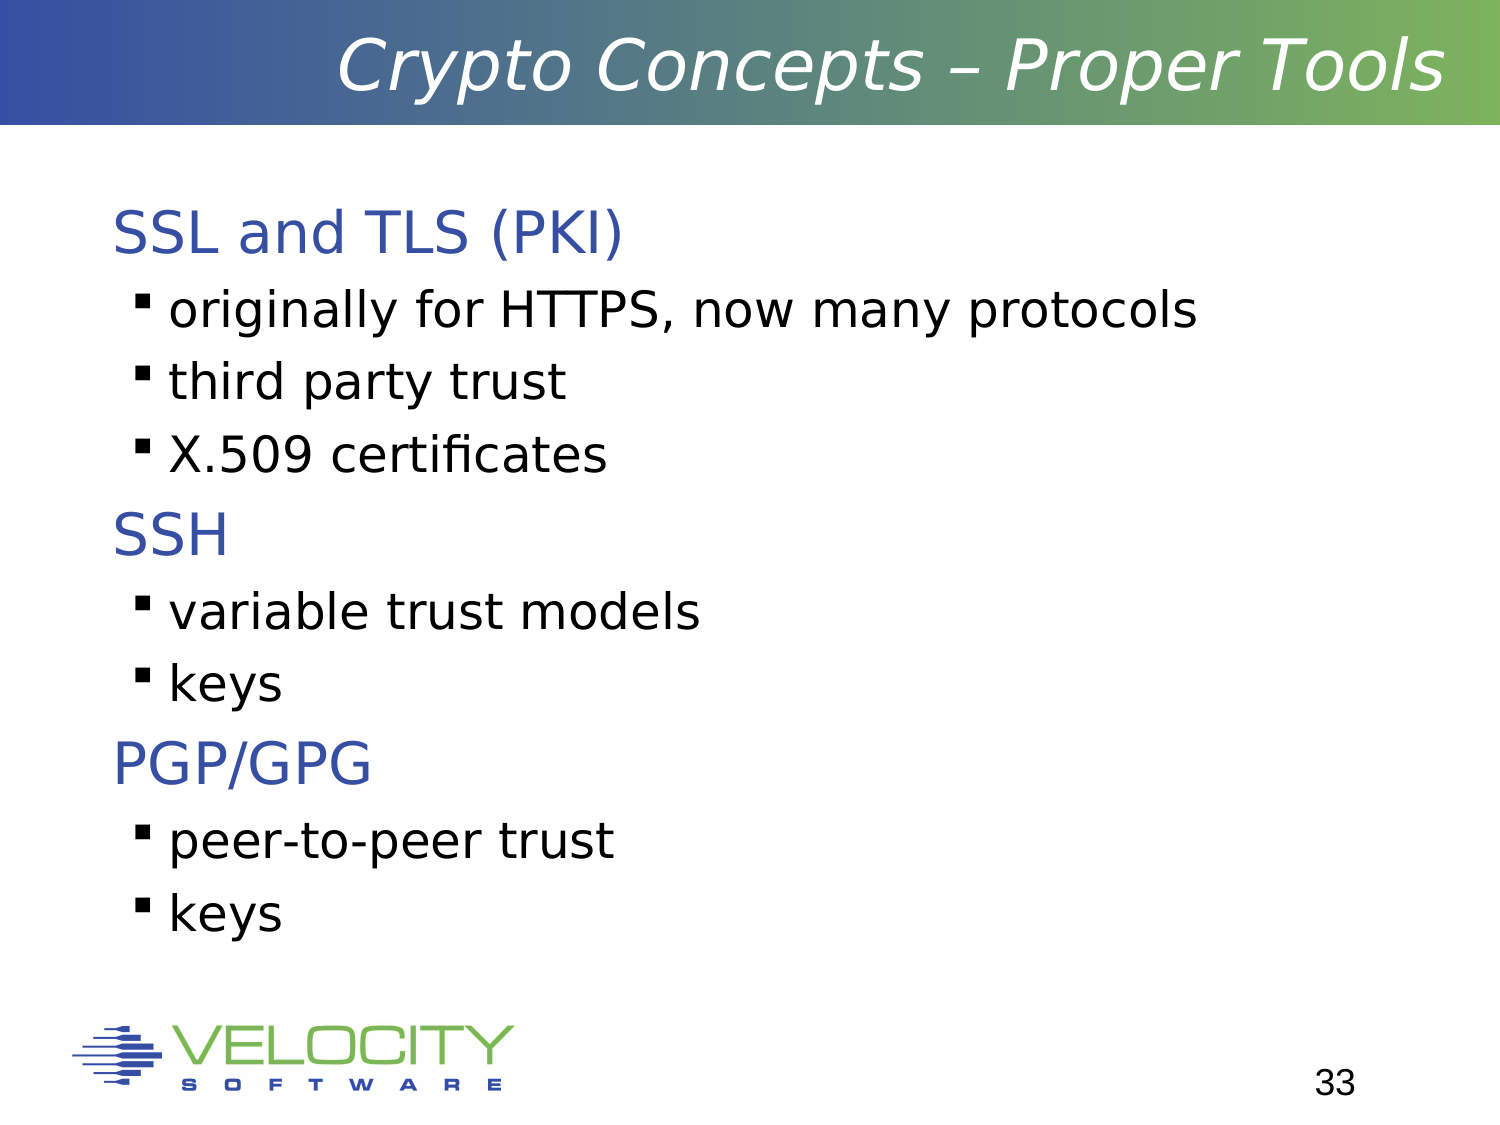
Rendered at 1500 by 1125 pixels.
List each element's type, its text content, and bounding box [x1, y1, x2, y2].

picture [50, 1021, 538, 1094]
list SSL and TLS (PKI) originally for HTTPS, now many protocols third party trust X.509 certificates SSH variable trust models keys PGP/GPG peer-to-peer trust keys [70, 187, 1438, 1034]
title Crypto Concepts – Proper Tools [62, 12, 1463, 113]
